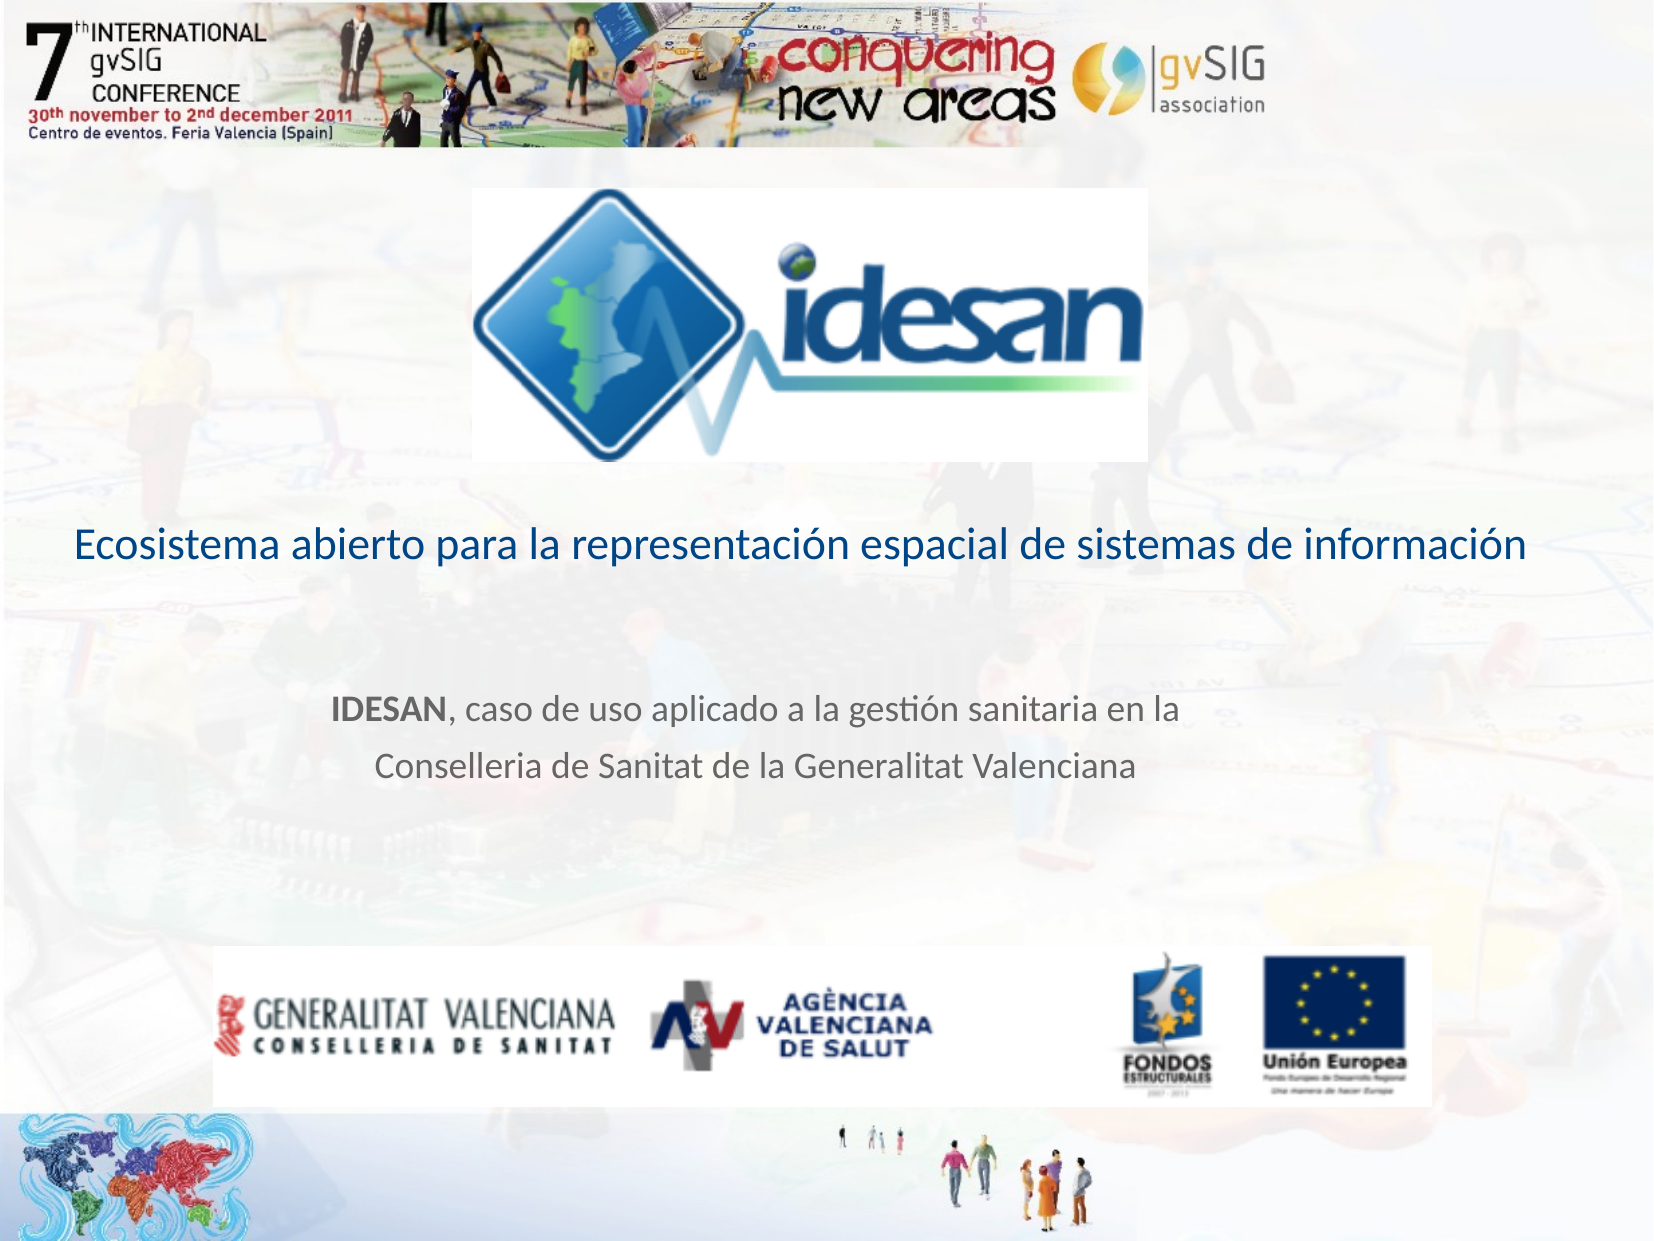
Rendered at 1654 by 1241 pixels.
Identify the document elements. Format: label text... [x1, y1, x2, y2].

text_box IDESAN, caso de uso aplicado a la gestión sanitaria en la Conselleria de Sanitat de la Generalitat Valenciana [295, 667, 1217, 857]
picture [0, 0, 1654, 1241]
text_box Ecosistema abierto para la representación espacial de sistemas de información [59, 495, 1607, 644]
